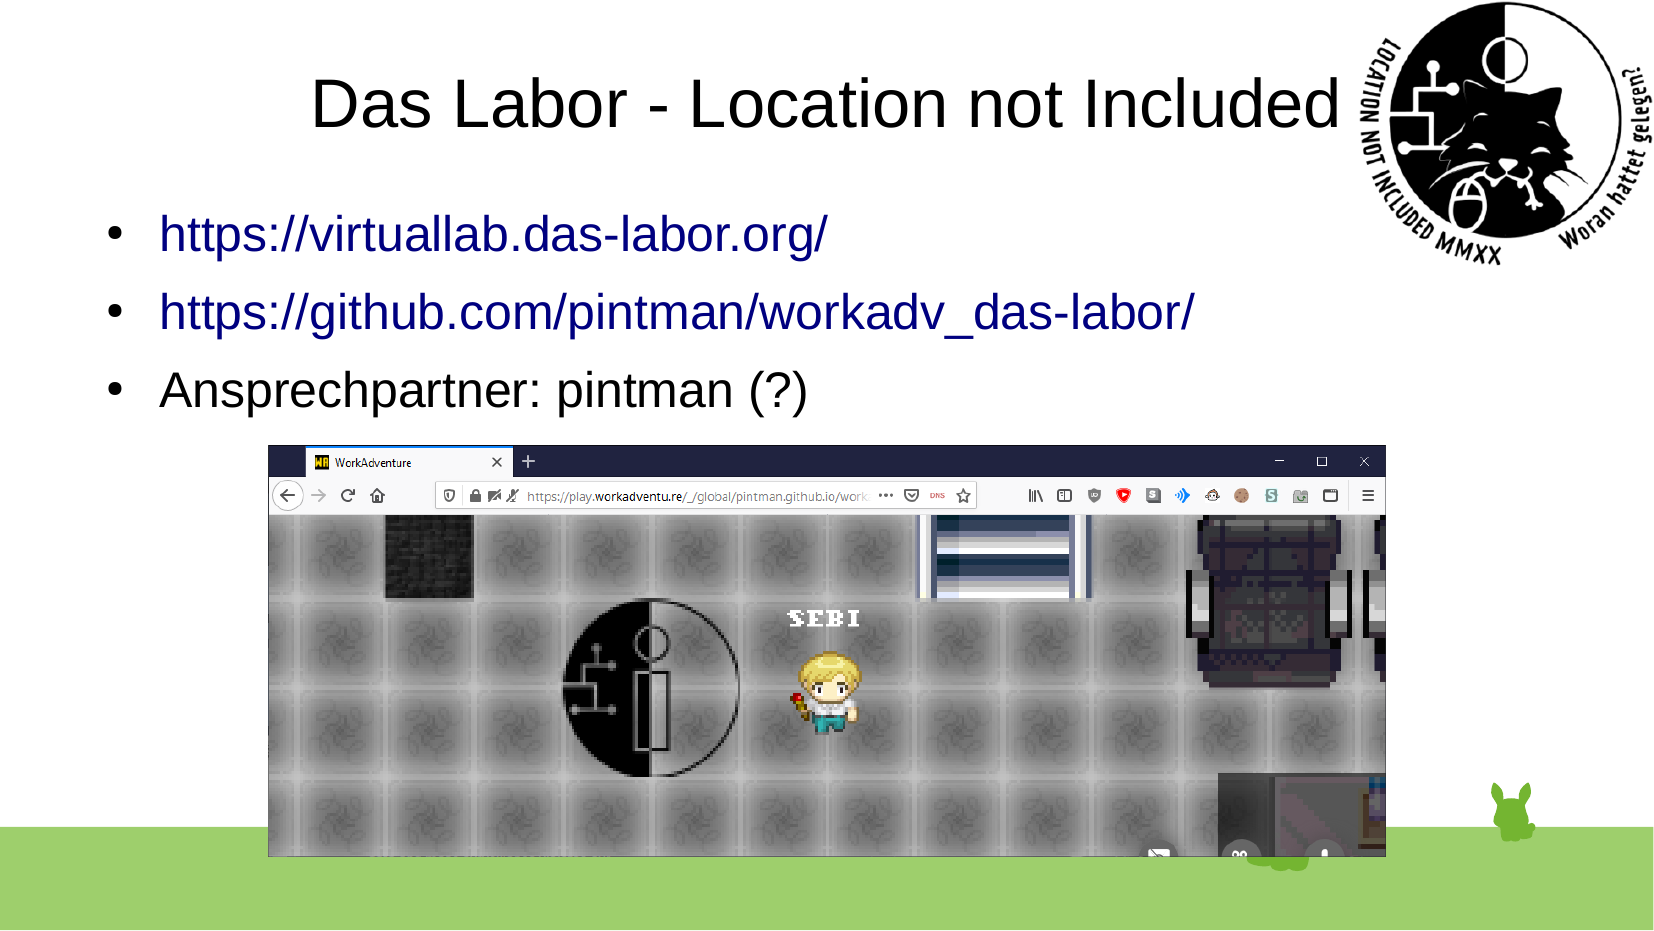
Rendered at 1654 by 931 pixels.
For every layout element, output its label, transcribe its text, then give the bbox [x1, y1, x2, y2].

picture [1358, 0, 1654, 266]
picture [268, 445, 1386, 857]
list https://virtuallab.das-labor.org/ https://github.com/pintman/workadv_das-labor/ Ansprechpartner: pintman (?) [88, 206, 1565, 446]
title Das Labor - Location not Included [88, 29, 1358, 178]
